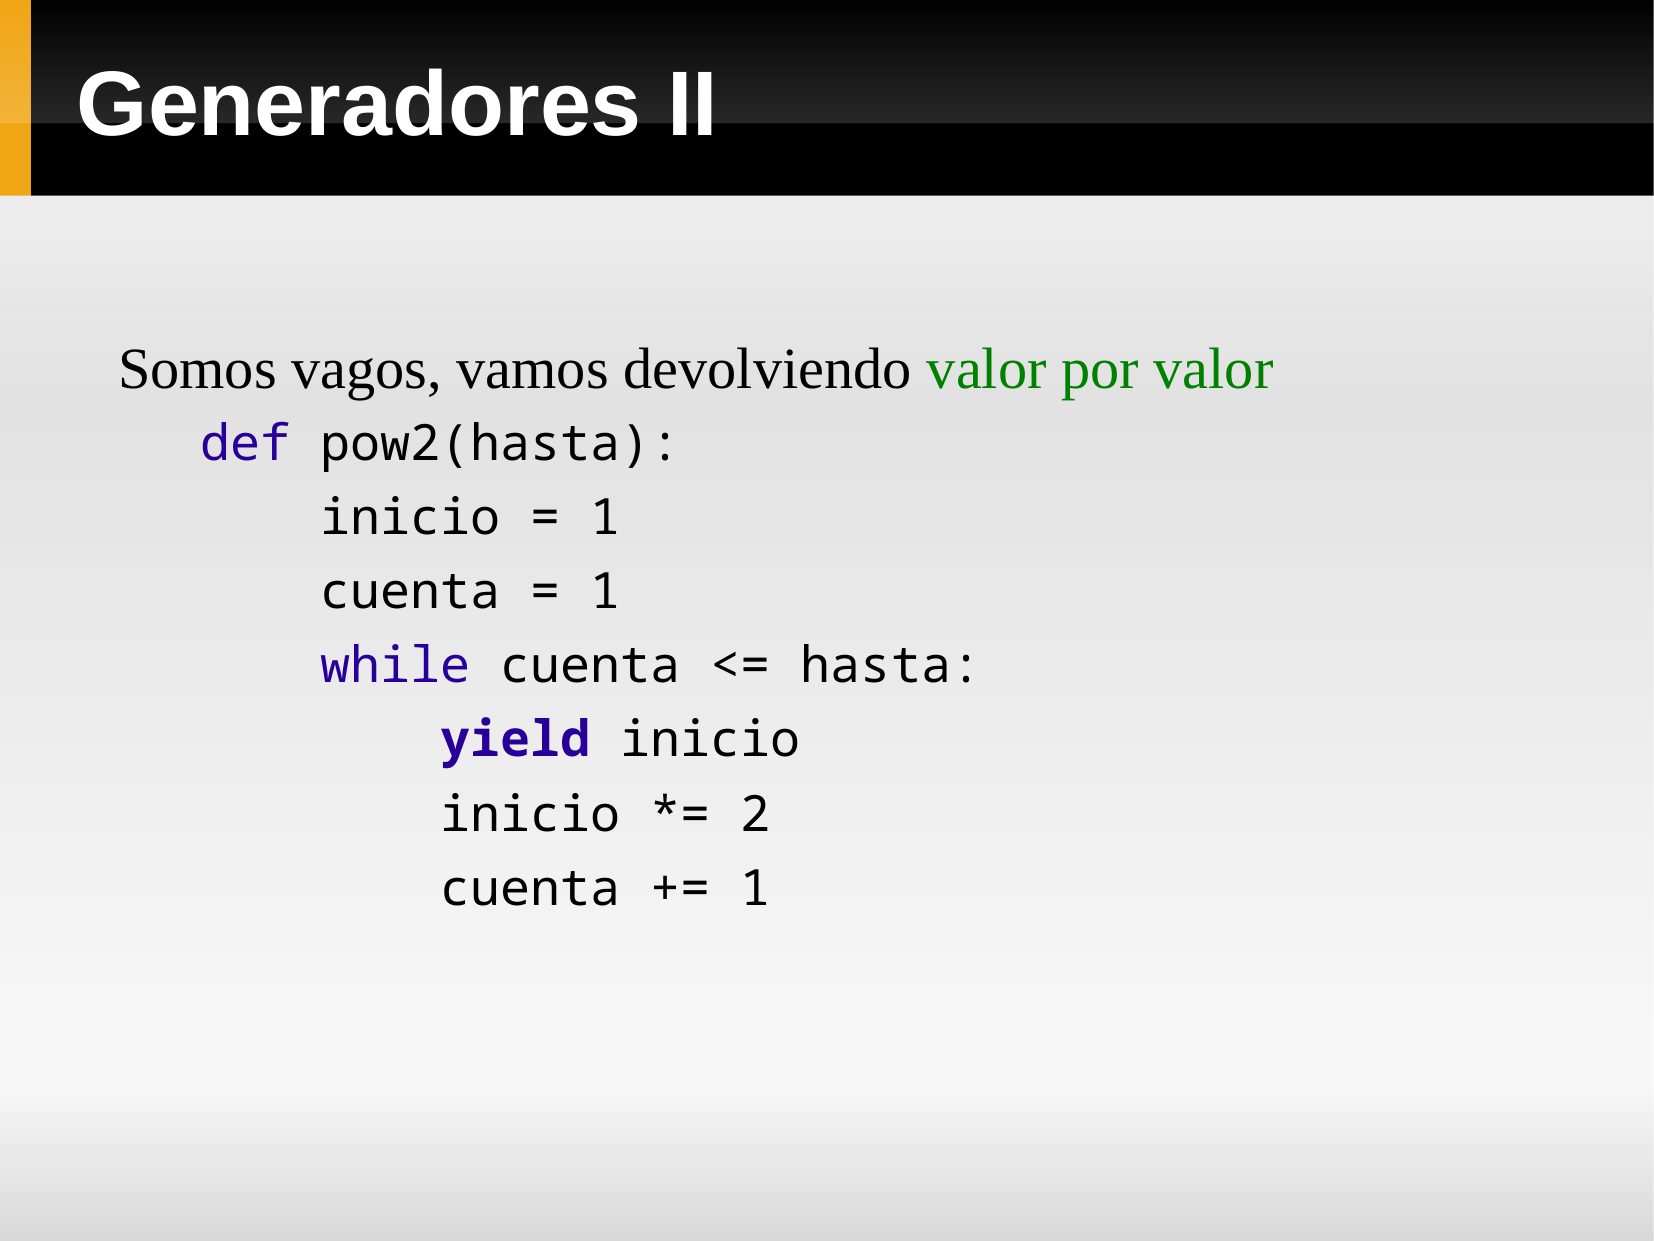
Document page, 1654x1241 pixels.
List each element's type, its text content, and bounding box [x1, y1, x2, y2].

subtitle Somos vagos, vamos devolviendo valor por valor def pow2(hasta): inicio = 1 cuenta = 1 while cuenta <= hasta: yield inicio inicio *= 2 cuenta += 1 [82, 297, 1571, 1102]
title Generadores II [76, 7, 1565, 200]
picture [0, 0, 1654, 1241]
